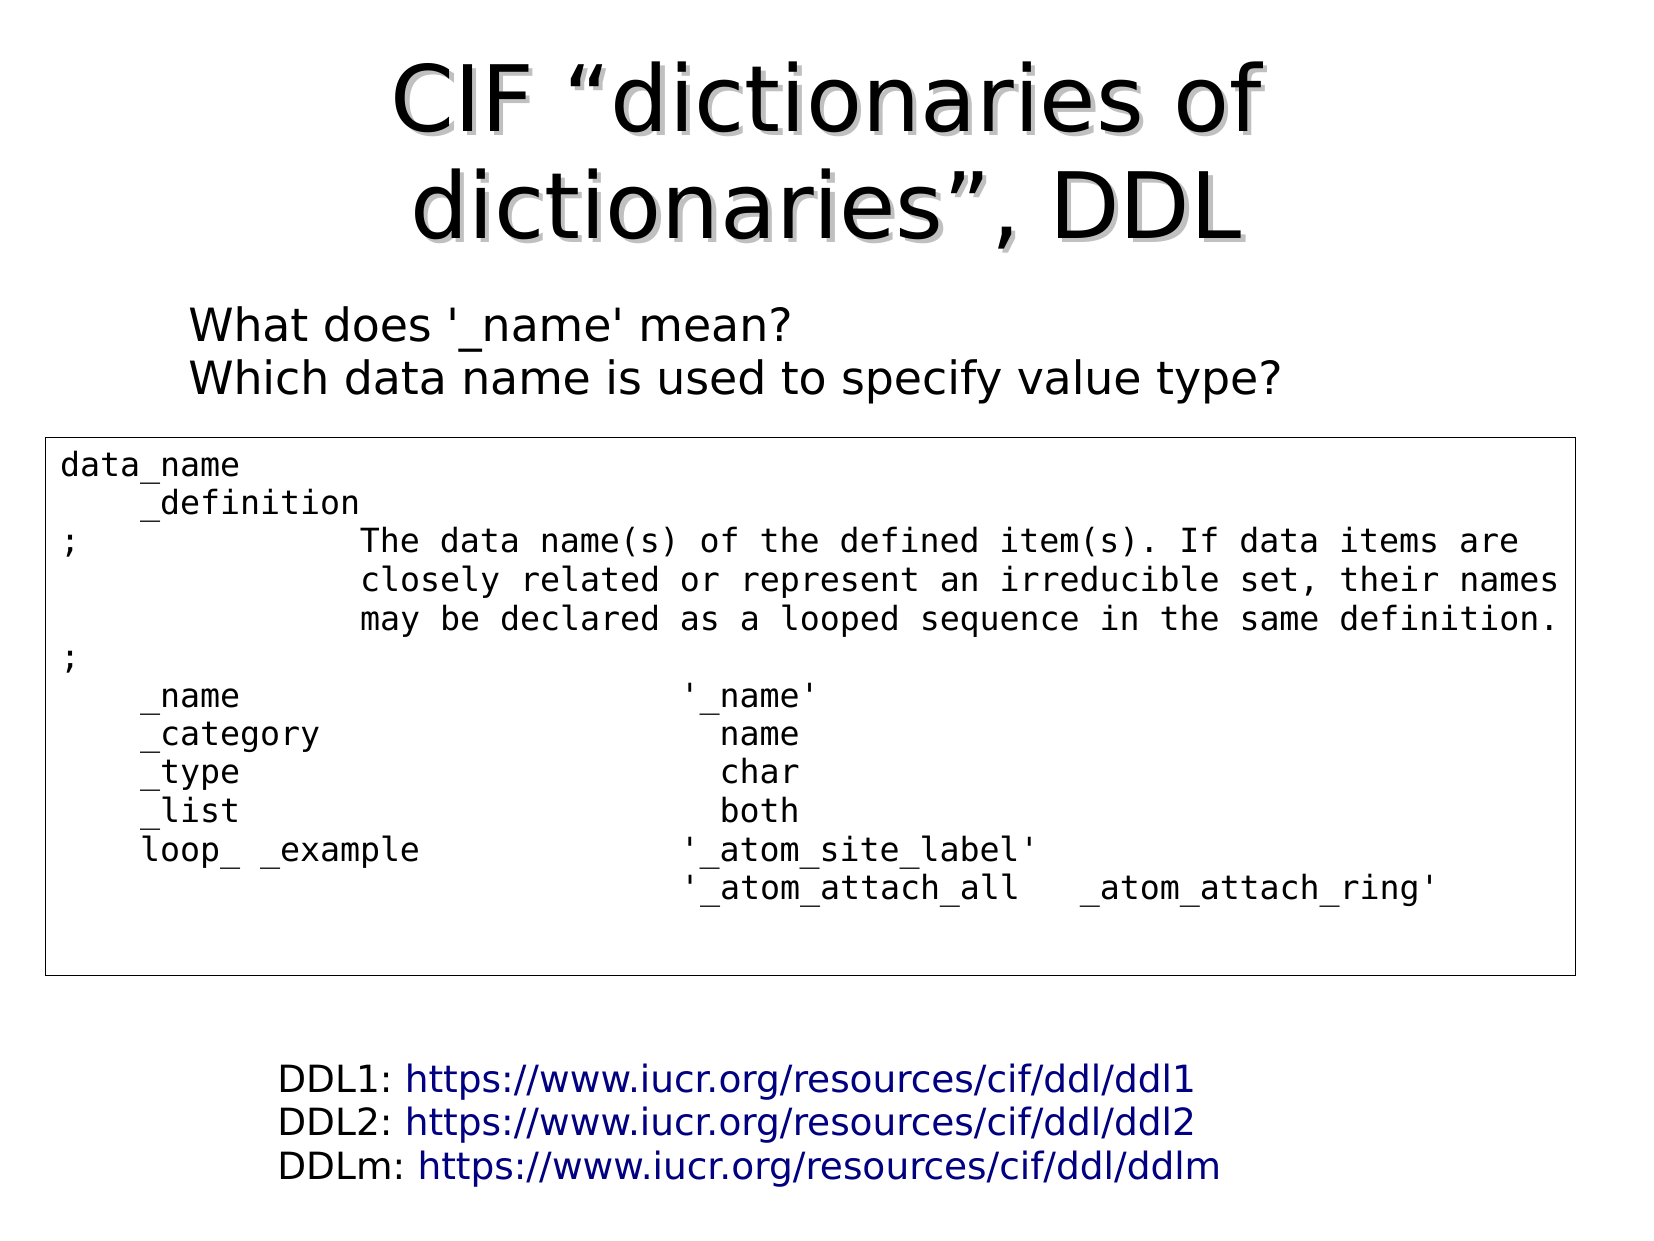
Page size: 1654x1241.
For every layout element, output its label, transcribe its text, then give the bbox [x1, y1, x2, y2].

text_box DDL1: https://www.iucr.org/resources/cif/ddl/ddl1 DDL2: https://www.iucr.org/resources/cif/ddl/ddl2 DDLm: https://www.iucr.org/resources/cif/ddl/ddlm [262, 1050, 1344, 1196]
text_box data_name _definition ; The data name(s) of the defined item(s). If data items are closely related or represent an irreducible set, their names may be declared as a looped sequence in the same definition. ; _name '_name' _category name _type char _list both loop_ _example '_atom_site_label' '_atom_attach_all _atom_attach_ring' [45, 437, 1576, 976]
text_box What does '_name' mean? Which data name is used to specify value type? [173, 291, 1463, 413]
title CIF “dictionaries of dictionaries”, DDL [82, 45, 1571, 261]
